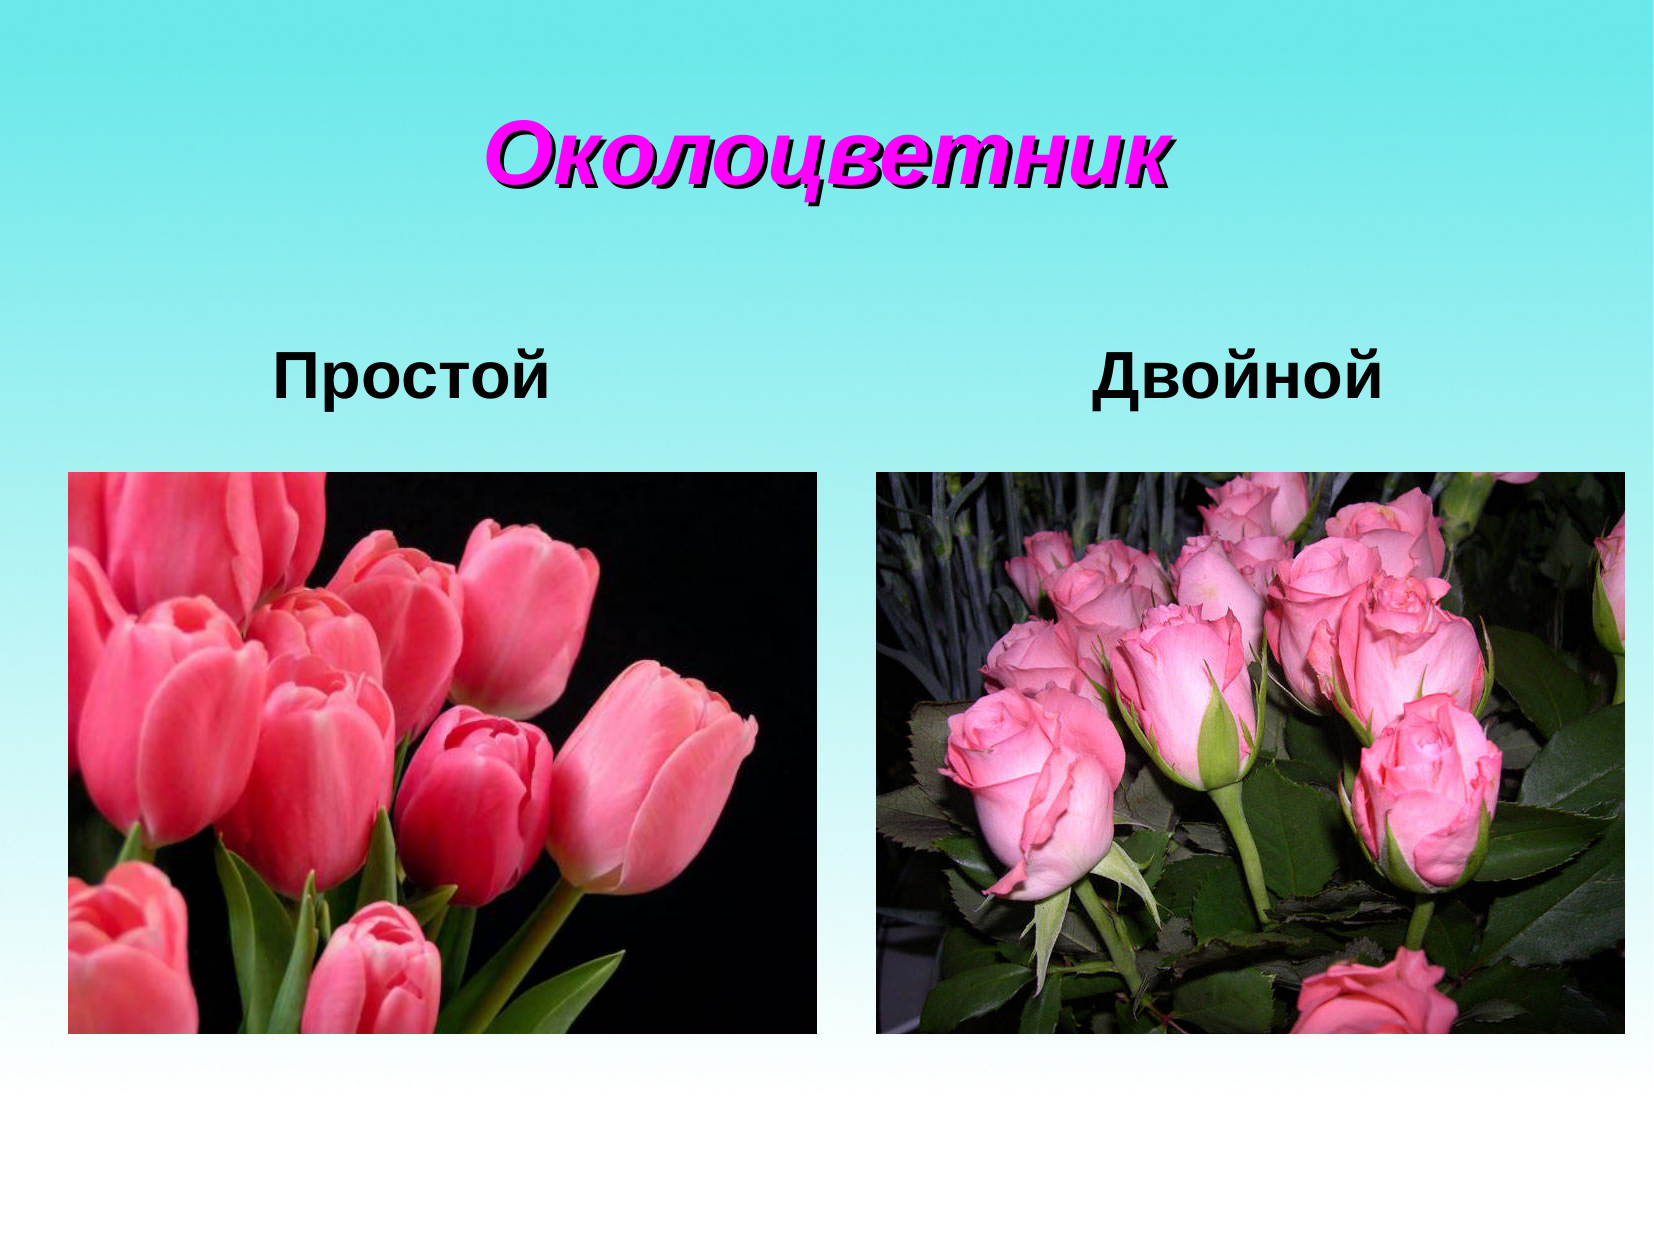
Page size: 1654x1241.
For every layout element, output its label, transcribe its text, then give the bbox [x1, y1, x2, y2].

title Околоцветник [82, 56, 1571, 250]
picture [0, 0, 1654, 1241]
text_box Двойной [944, 338, 1462, 414]
text_box Простой [125, 330, 650, 415]
